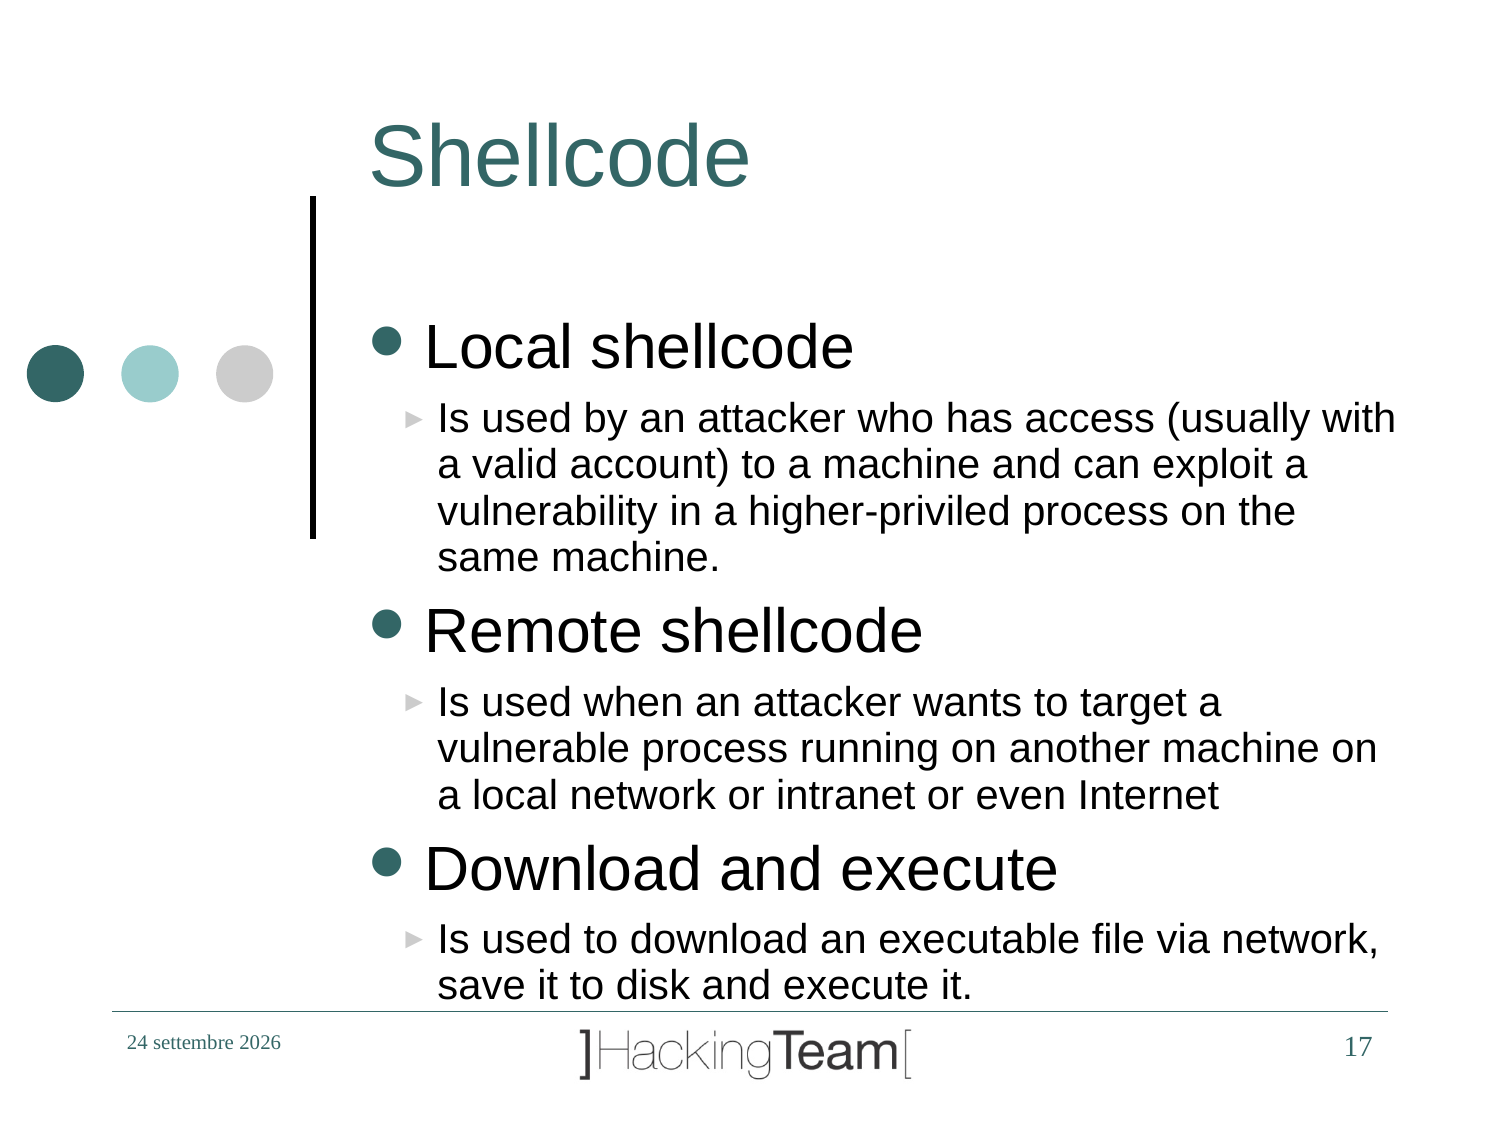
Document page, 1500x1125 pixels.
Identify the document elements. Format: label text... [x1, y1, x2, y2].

picture [574, 1041, 916, 1084]
list Local shellcode Is used by an attacker who has access (usually with a valid account) to a machine and can exploit a vulnerability in a higher-priviled process on the same machine. Remote shellcode Is used when an attacker wants to target a vulnerable process running on another machine on a local network or intranet or even Internet Download and execute Is used to download an executable file via network, save it to disk and execute it. [249, 312, 1401, 1041]
title Shellcode [249, 38, 1401, 275]
